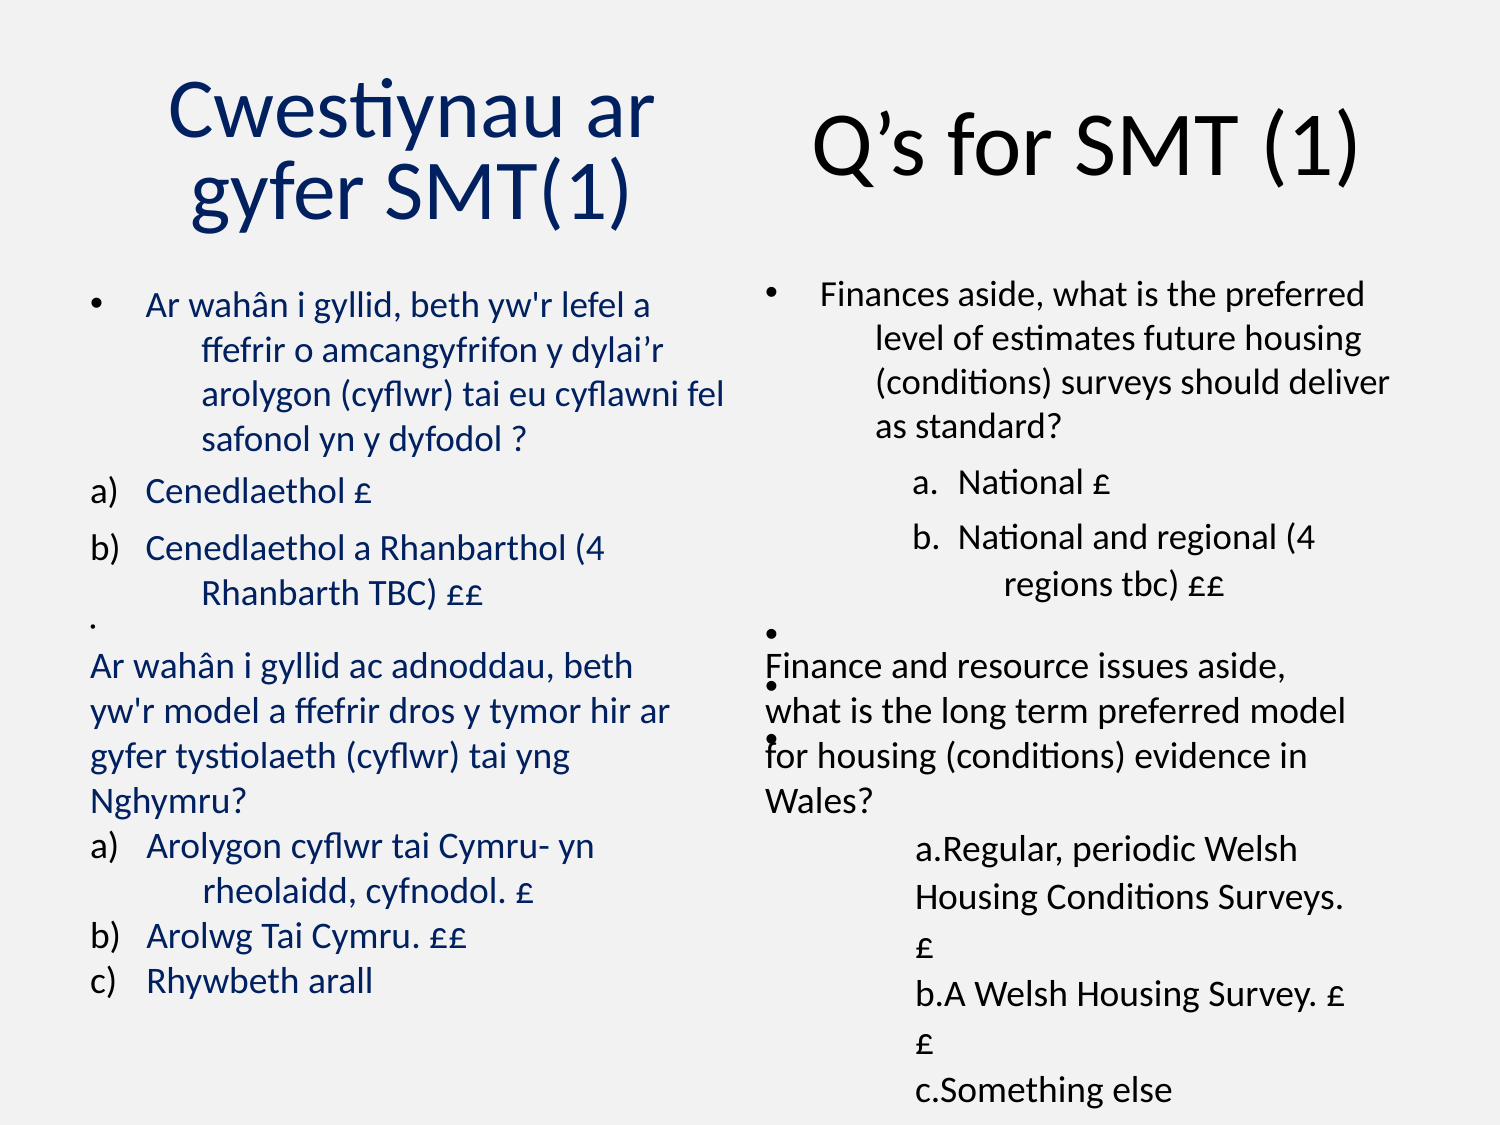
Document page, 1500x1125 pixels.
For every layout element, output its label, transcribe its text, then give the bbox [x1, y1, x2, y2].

text_box Cwestiynau ar gyfer SMT(1) [75, 60, 751, 248]
text_box Q’s for SMT (1) [750, 45, 1426, 233]
list Finances aside, what is the preferred level of estimates future housing (conditions) surveys should deliver as standard? National £ National and regional (4 regions tbc) ££ [750, 262, 1426, 613]
text_box Ar wahân i gyllid, beth yw'r lefel a ffefrir o amcangyfrifon y dylai’r arolygon (cyflwr) tai eu cyflawni fel safonol yn y dyfodol ? Cenedlaethol £ Cenedlaethol a Rhanbarthol (4 Rhanbarth TBC) ££ [75, 273, 751, 624]
text_box Finance and resource issues aside, what is the long term preferred model for housing (conditions) evidence in Wales? Regular, periodic Welsh Housing Conditions Surveys. £ A Welsh Housing Survey. ££ Something else [750, 633, 1367, 1071]
text_box Ar wahân i gyllid ac adnoddau, beth yw'r model a ffefrir dros y tymor hir ar gyfer tystiolaeth (cyflwr) tai yng Nghymru? Arolygon cyflwr tai Cymru- yn rheolaidd, cyfnodol. £ Arolwg Tai Cymru. ££ Rhywbeth arall [75, 633, 692, 1013]
